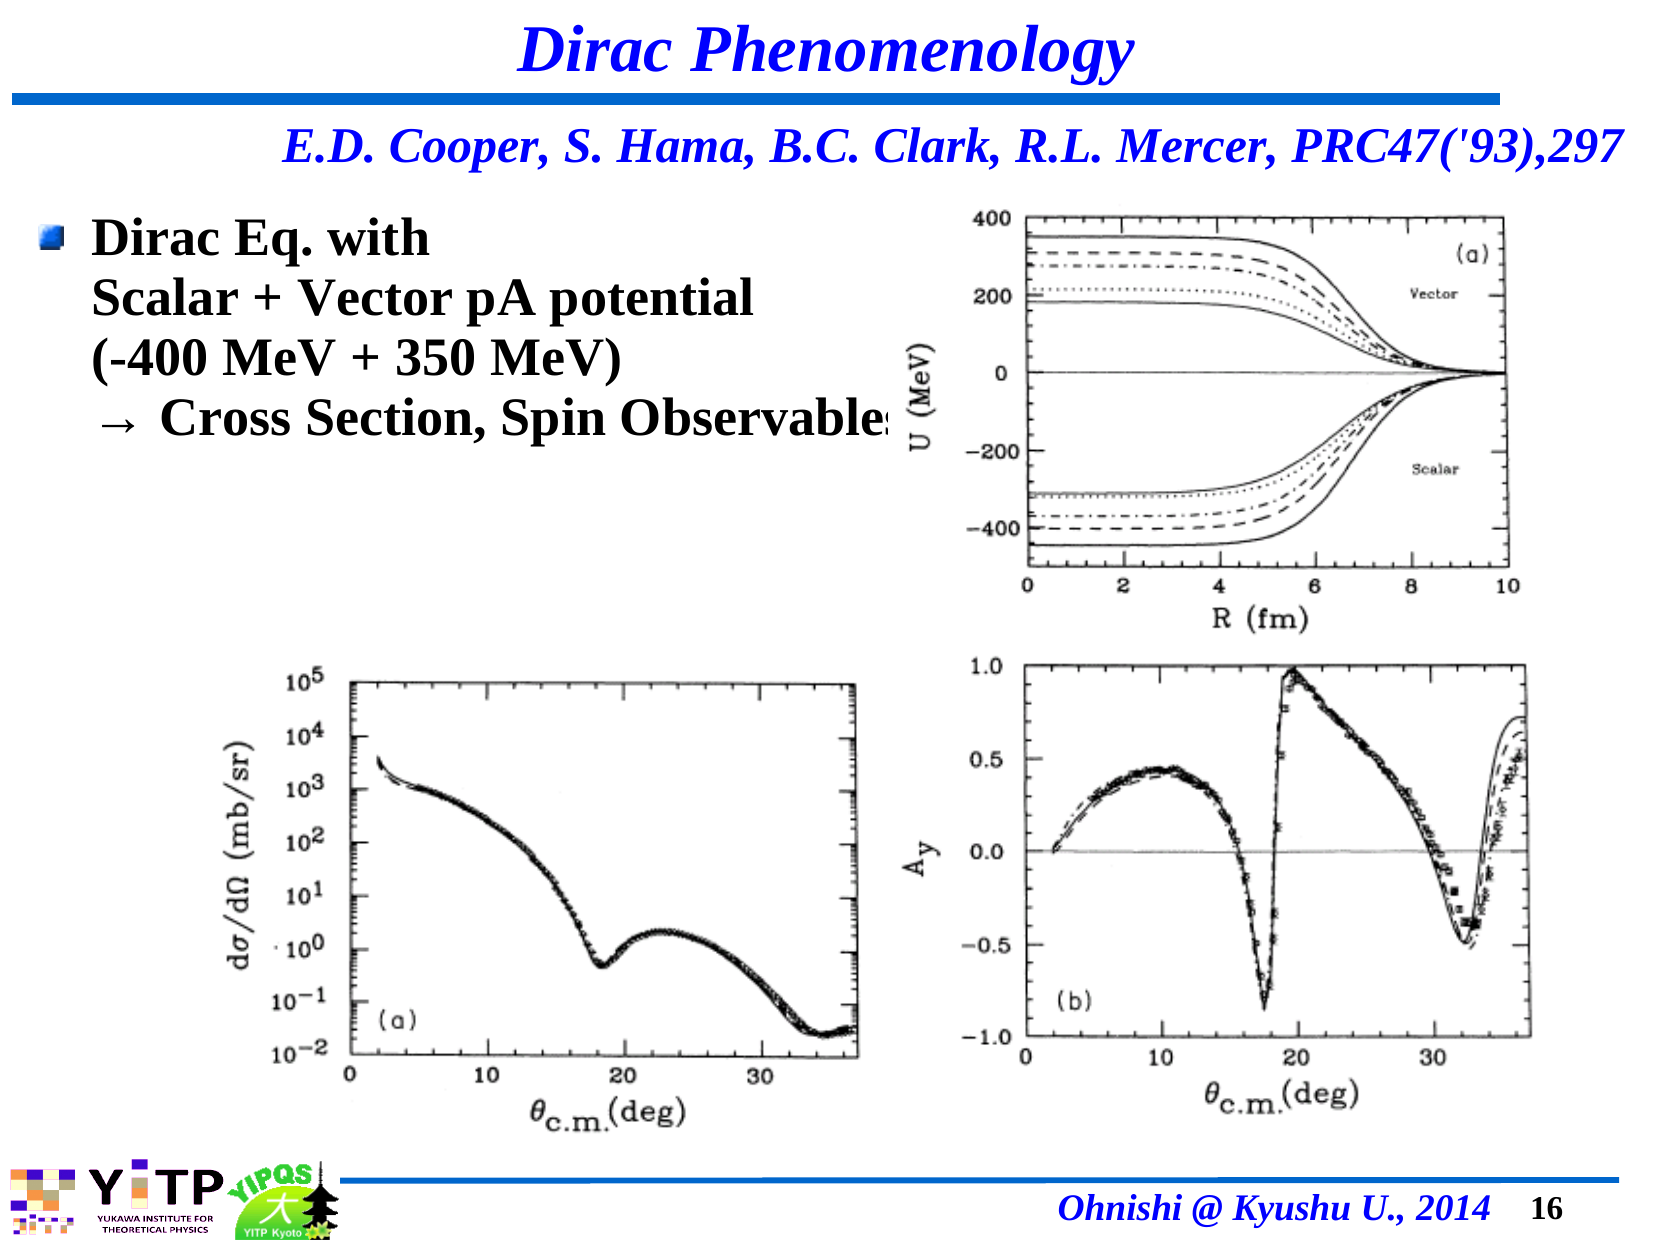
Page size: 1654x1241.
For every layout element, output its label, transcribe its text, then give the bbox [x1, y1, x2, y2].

text_box E.D. Cooper, S. Hama, B.C. Clark, R.L. Mercer, PRC47('93),297 [282, 118, 1625, 175]
title Dirac Phenomenology [0, 0, 1654, 99]
picture [0, 1154, 340, 1241]
list Dirac Eq. with Scalar + Vector pA potential (-400 MeV + 350 MeV) → Cross Section, Spin Observables [886, 206, 1621, 1137]
list Dirac Eq. with Scalar + Vector pA potential (-400 MeV + 350 MeV) → Cross Section, Spin Observables [20, 206, 888, 1137]
picture [206, 190, 1542, 1144]
